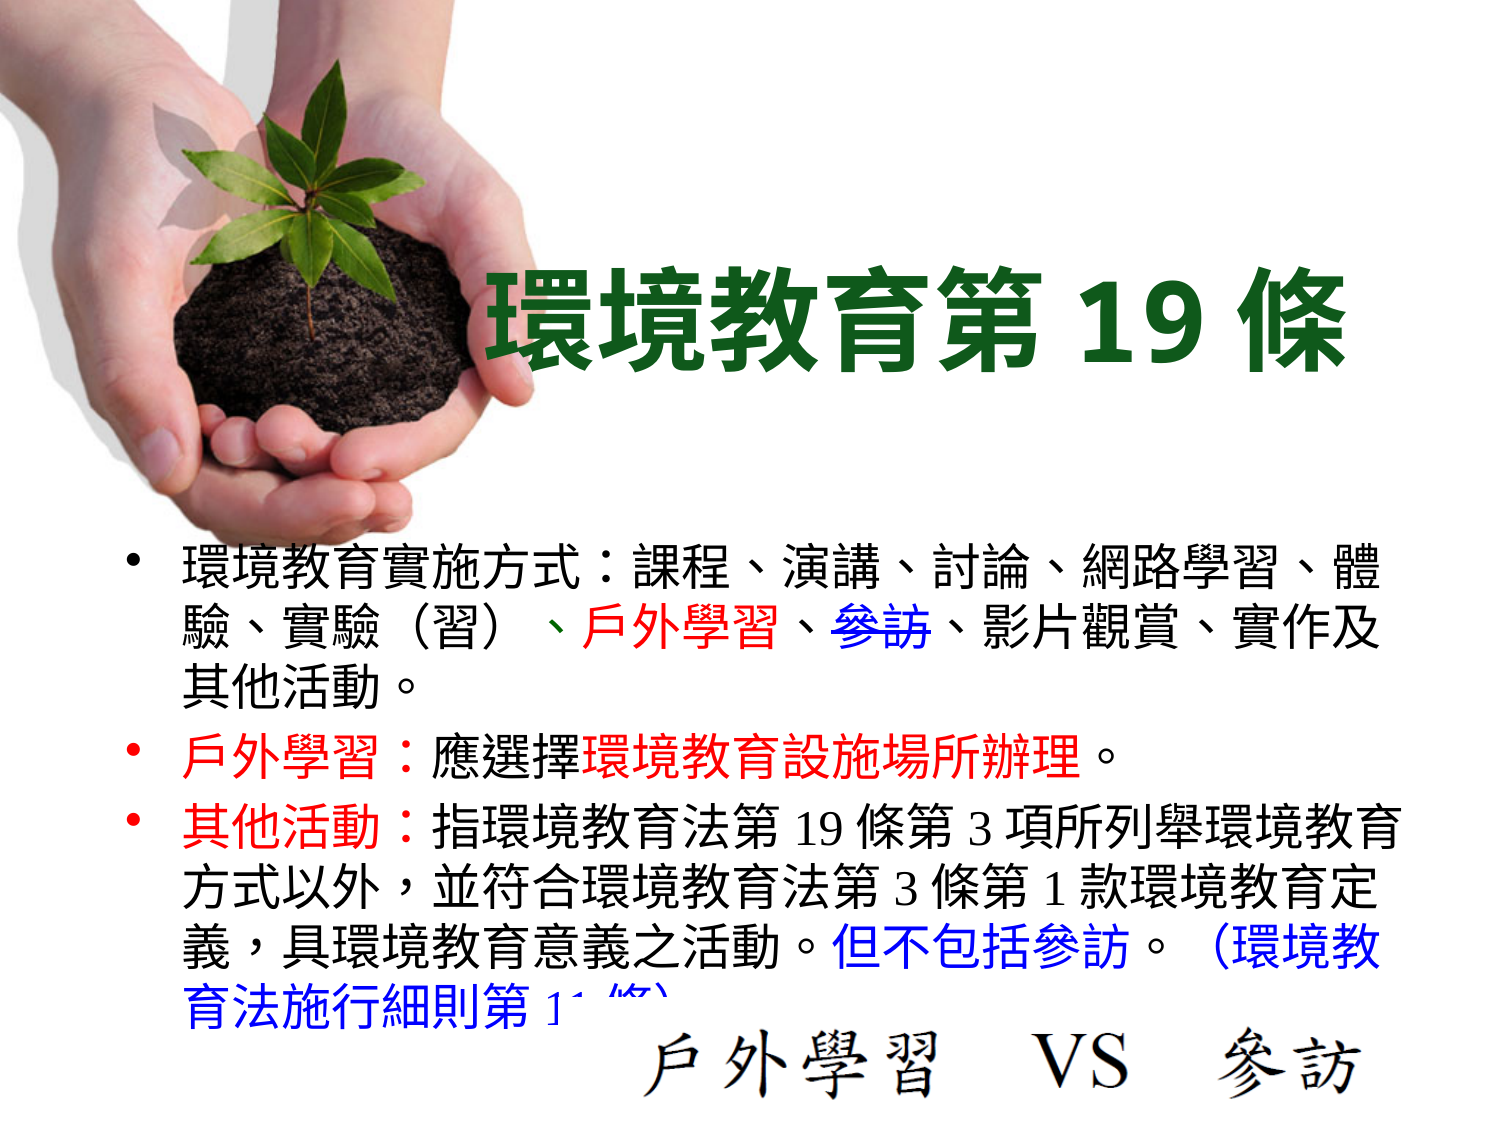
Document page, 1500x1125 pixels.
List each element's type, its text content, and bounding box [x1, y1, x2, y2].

list 環境教育實施方式：課程、演講、討論、網路學習、體驗、實驗（習）、戶外學習、參訪、影片觀賞、實作及其他活動。 戶外學習：應選擇環境教育設施場所辦理。 其他活動：指環境教育法第19條第3項所列舉環境教育方式以外，並符合環境教育法第3條第1款環境教育定義，具環境教育意義之活動。但不包括參訪。（環境教育法施行細則第11條） 5 [110, 490, 1434, 1023]
picture [0, 0, 1500, 1125]
title 環境教育第19條 [413, 213, 1418, 423]
